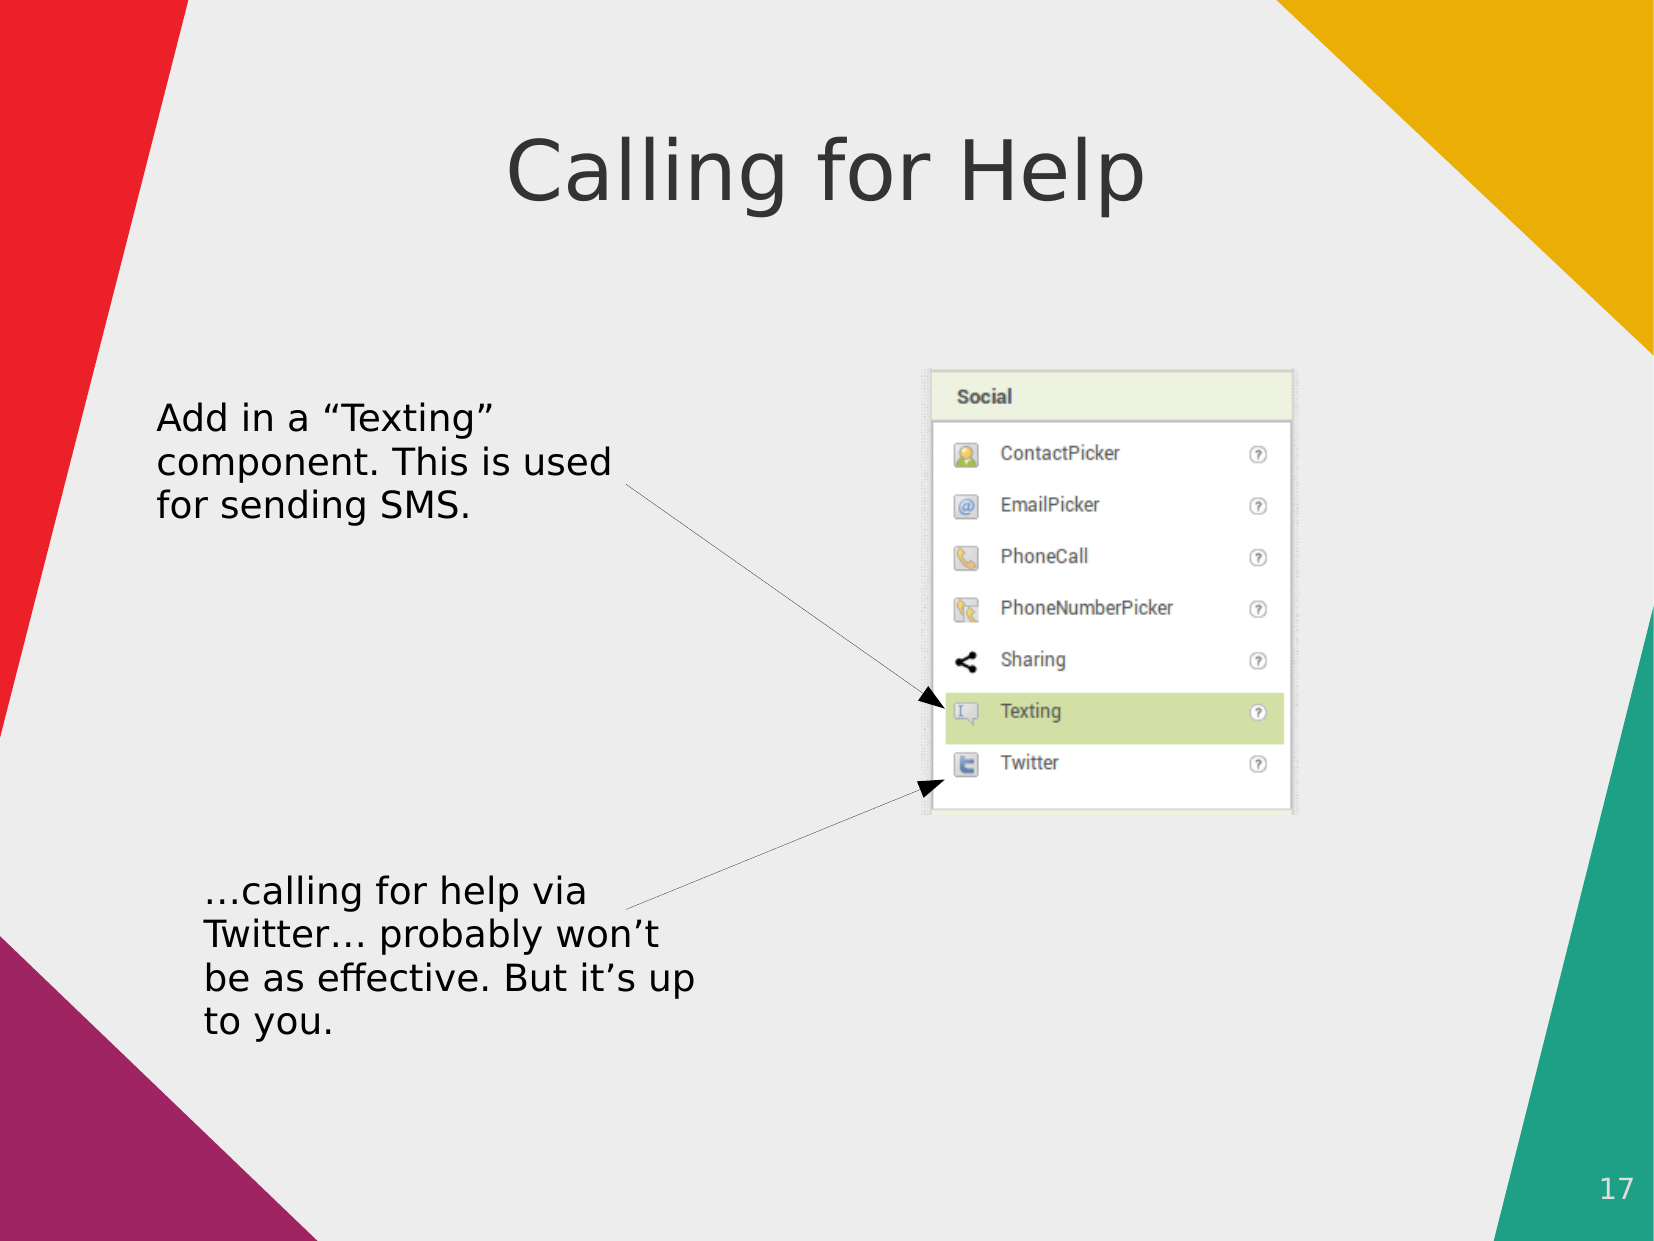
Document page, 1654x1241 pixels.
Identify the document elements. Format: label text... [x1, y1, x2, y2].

title Calling for Help [114, 73, 1539, 271]
text_box …calling for help via Twitter… probably won’t be as effective. But it’s up to you. [188, 862, 721, 1052]
picture [921, 368, 1300, 815]
text_box Add in a “Texting” component. This is used for sending SMS. [141, 389, 638, 536]
